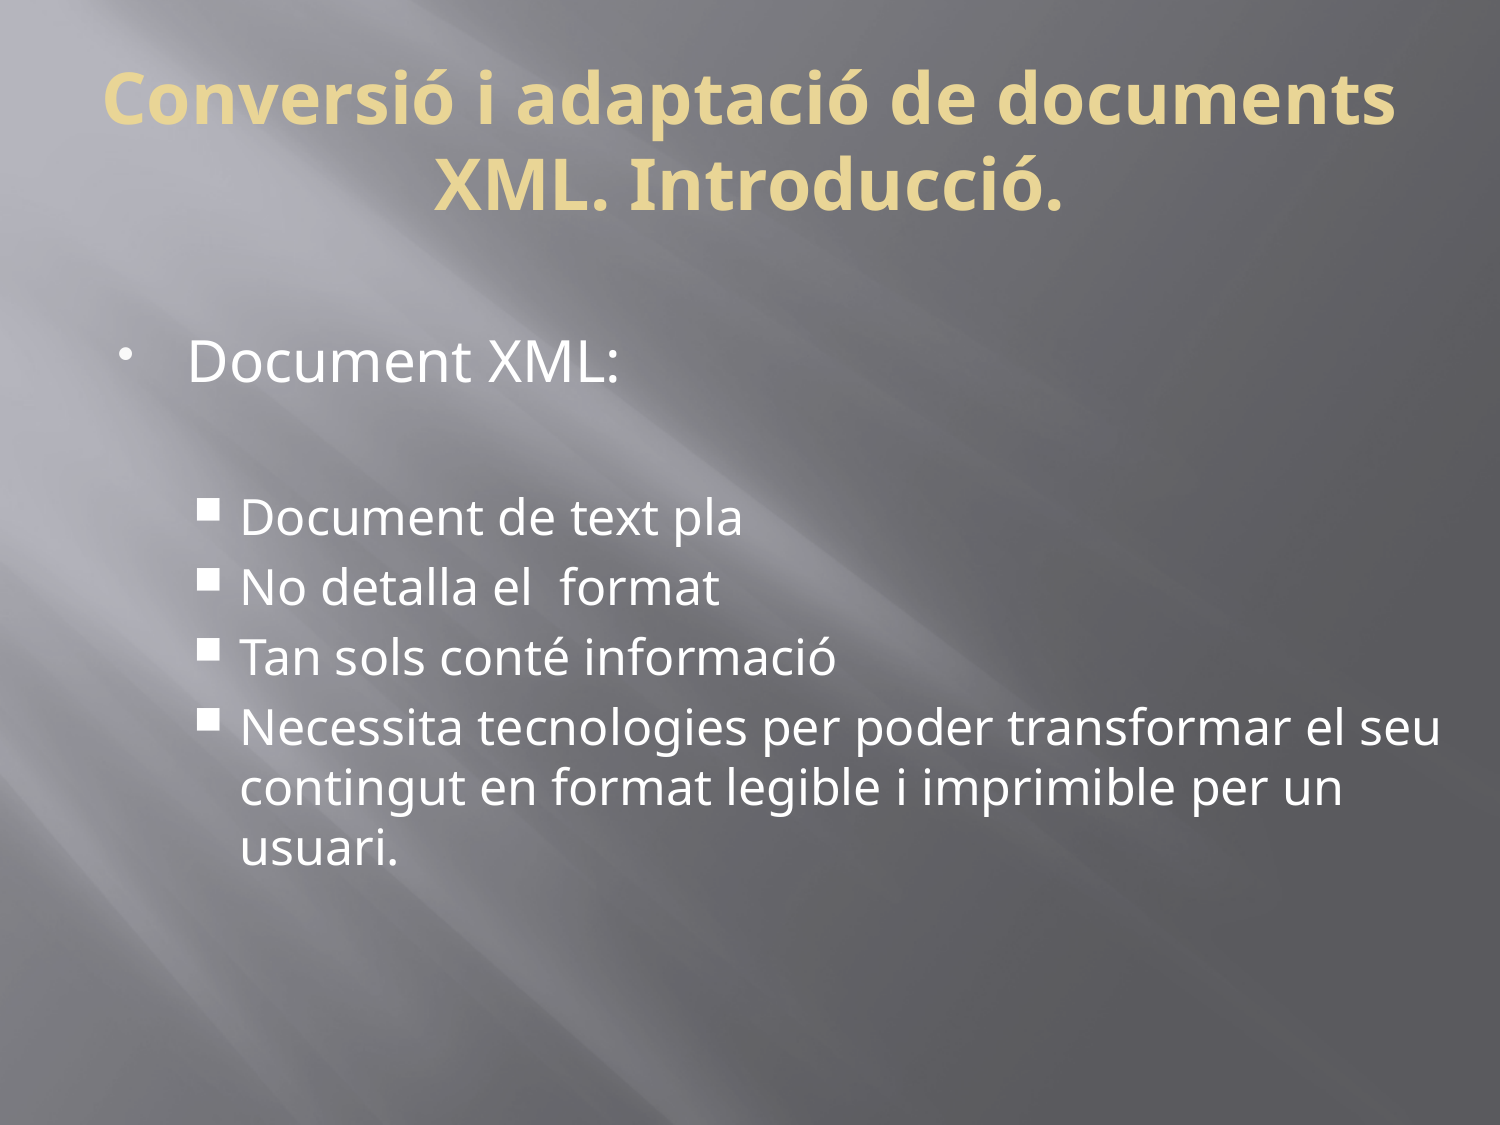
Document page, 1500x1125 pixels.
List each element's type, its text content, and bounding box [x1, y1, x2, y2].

picture [0, 0, 1500, 1125]
list Document XML: Document de text pla No detalla el format Tan sols conté informació Necessita tecnologies per poder transformar el seu contingut en format legible i imprimible per un usuari. [82, 316, 1472, 957]
title Conversió i adaptació de documents XML. Introducció. [75, 45, 1425, 233]
